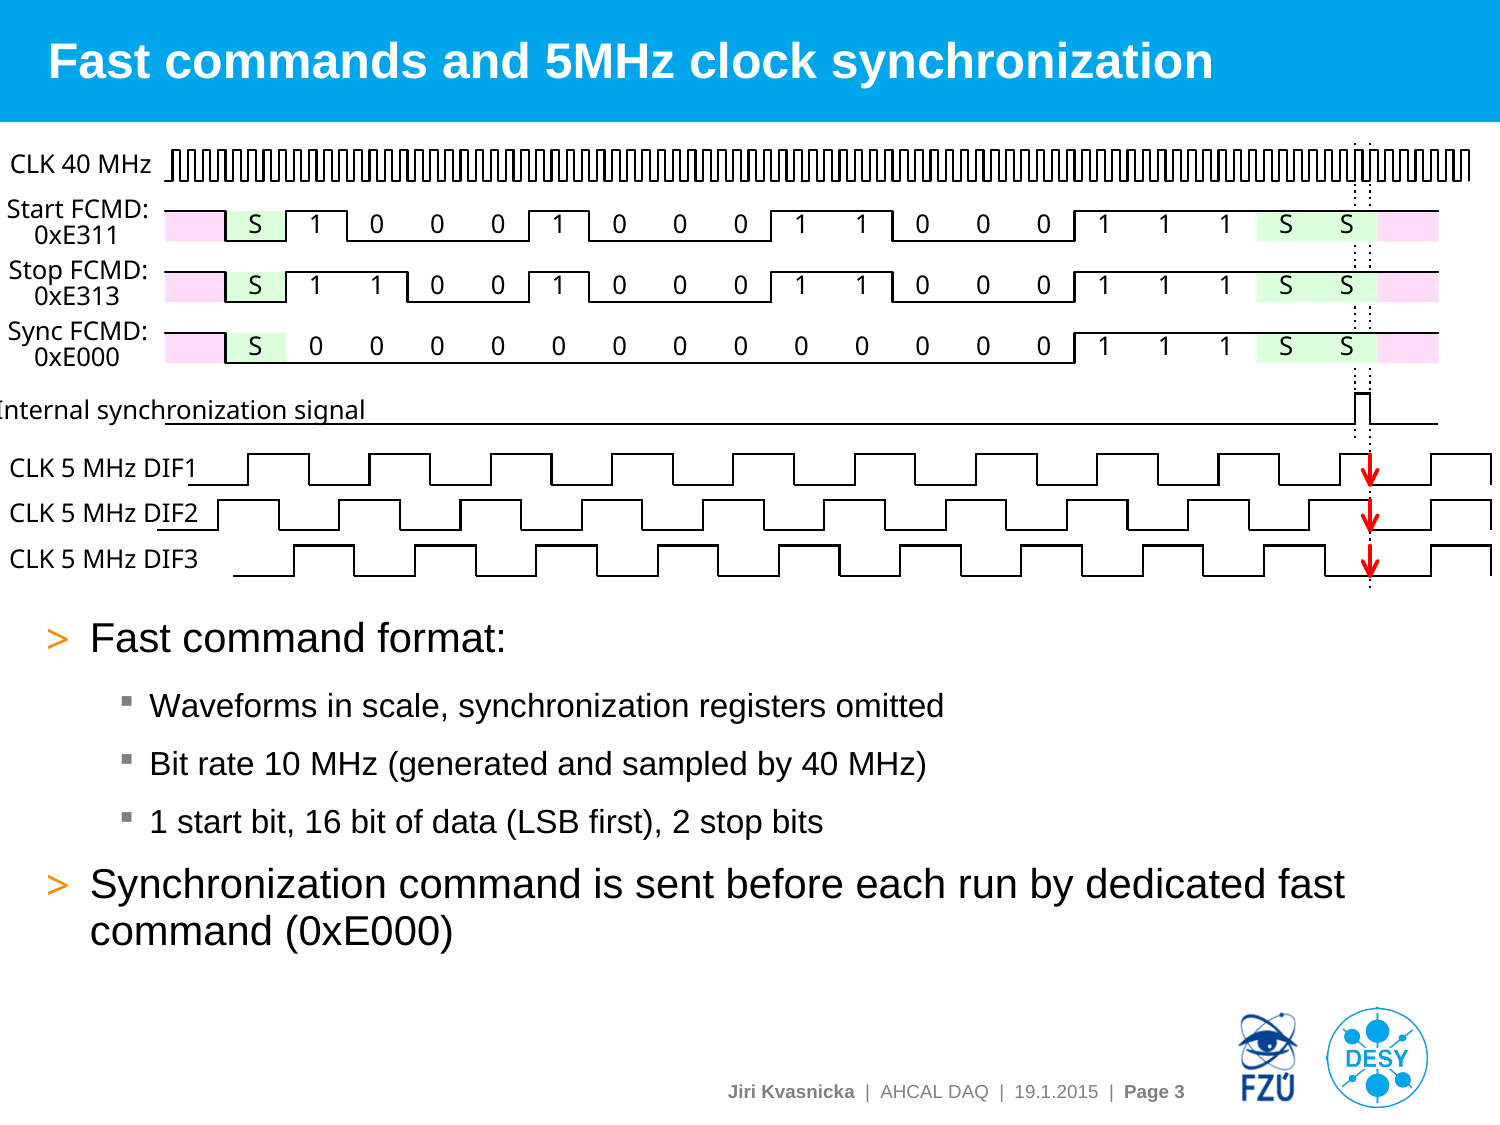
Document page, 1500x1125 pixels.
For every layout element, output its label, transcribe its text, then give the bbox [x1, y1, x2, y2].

title Fast commands and 5MHz clock synchronization [47, 16, 1446, 107]
picture [1215, 1004, 1321, 1110]
picture [0, 135, 1500, 598]
picture [1326, 1007, 1428, 1108]
list Fast command format: Waveforms in scale, synchronization registers omitted Bit rate 10 MHz (generated and sampled by 40 MHz) 1 start bit, 16 bit of data (LSB first), 2 stop bits Synchronization command is sent before each run by dedicated fast command (0xE000) [46, 615, 1444, 991]
